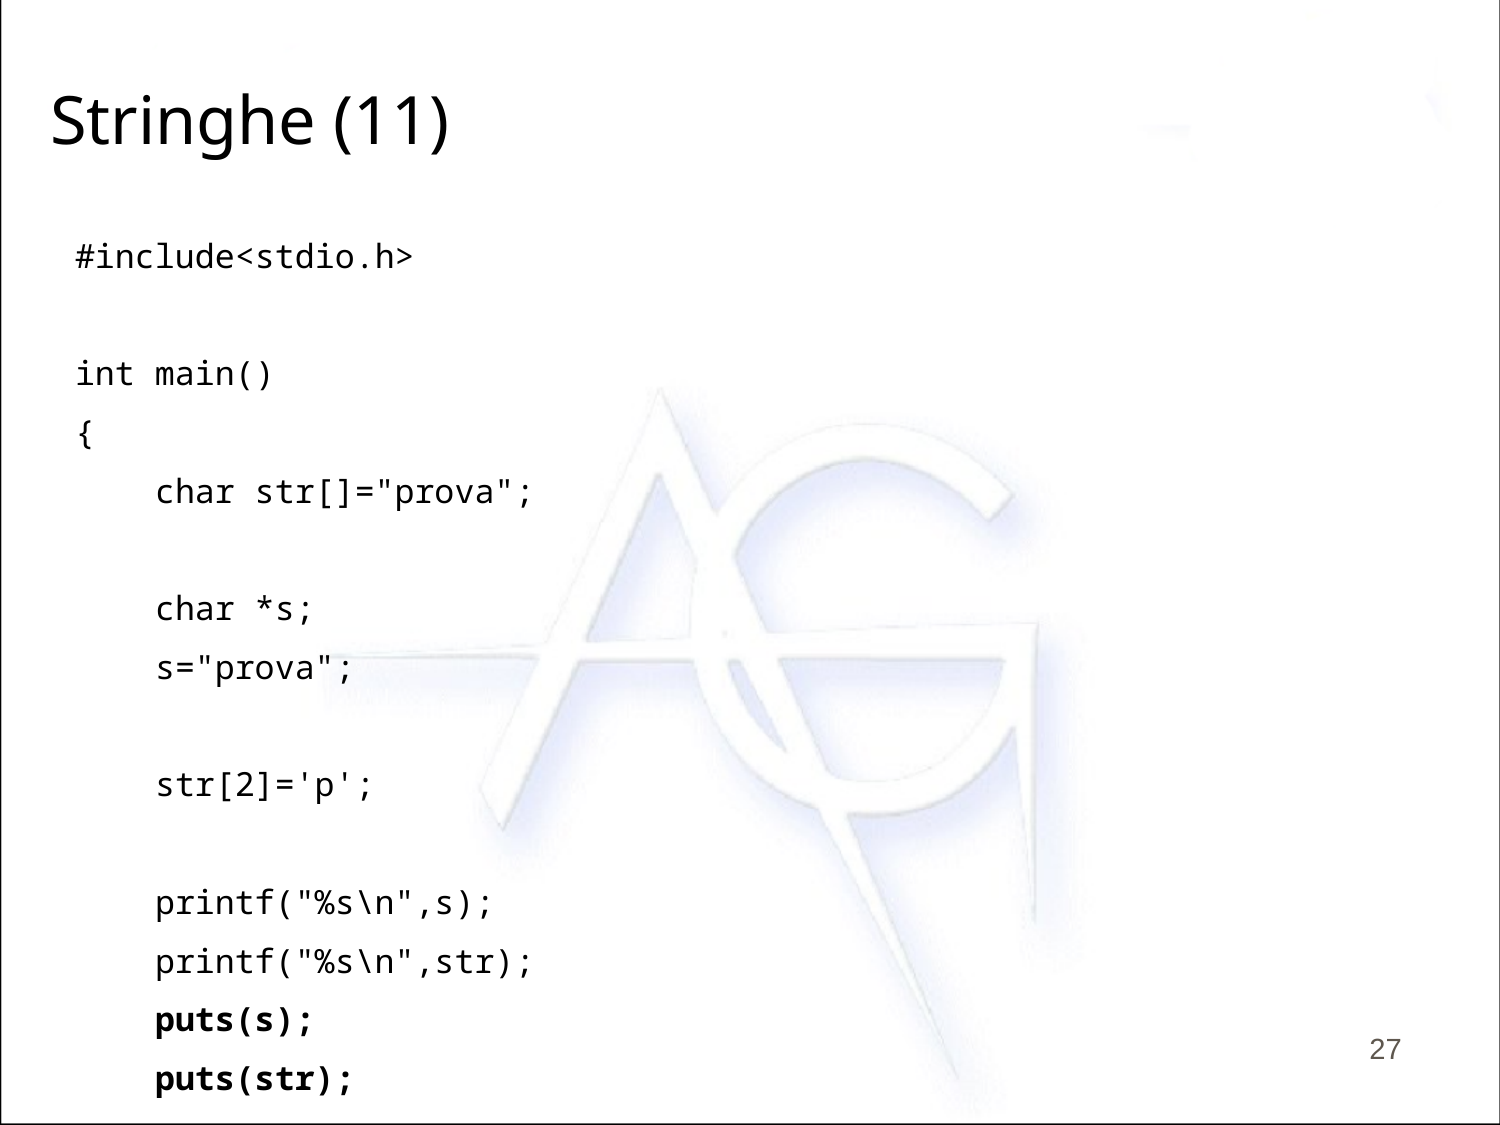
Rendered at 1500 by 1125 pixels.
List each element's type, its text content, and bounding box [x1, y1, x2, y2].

title Stringhe (11) [49, 7, 1438, 231]
picture [0, 0, 1500, 1125]
list #include<stdio.h> int main() { char str[]="prova"; char *s; s="prova"; str[2]='p'; printf("%s\n",s); printf("%s\n",str); puts(s); puts(str); } [74, 232, 1417, 1058]
